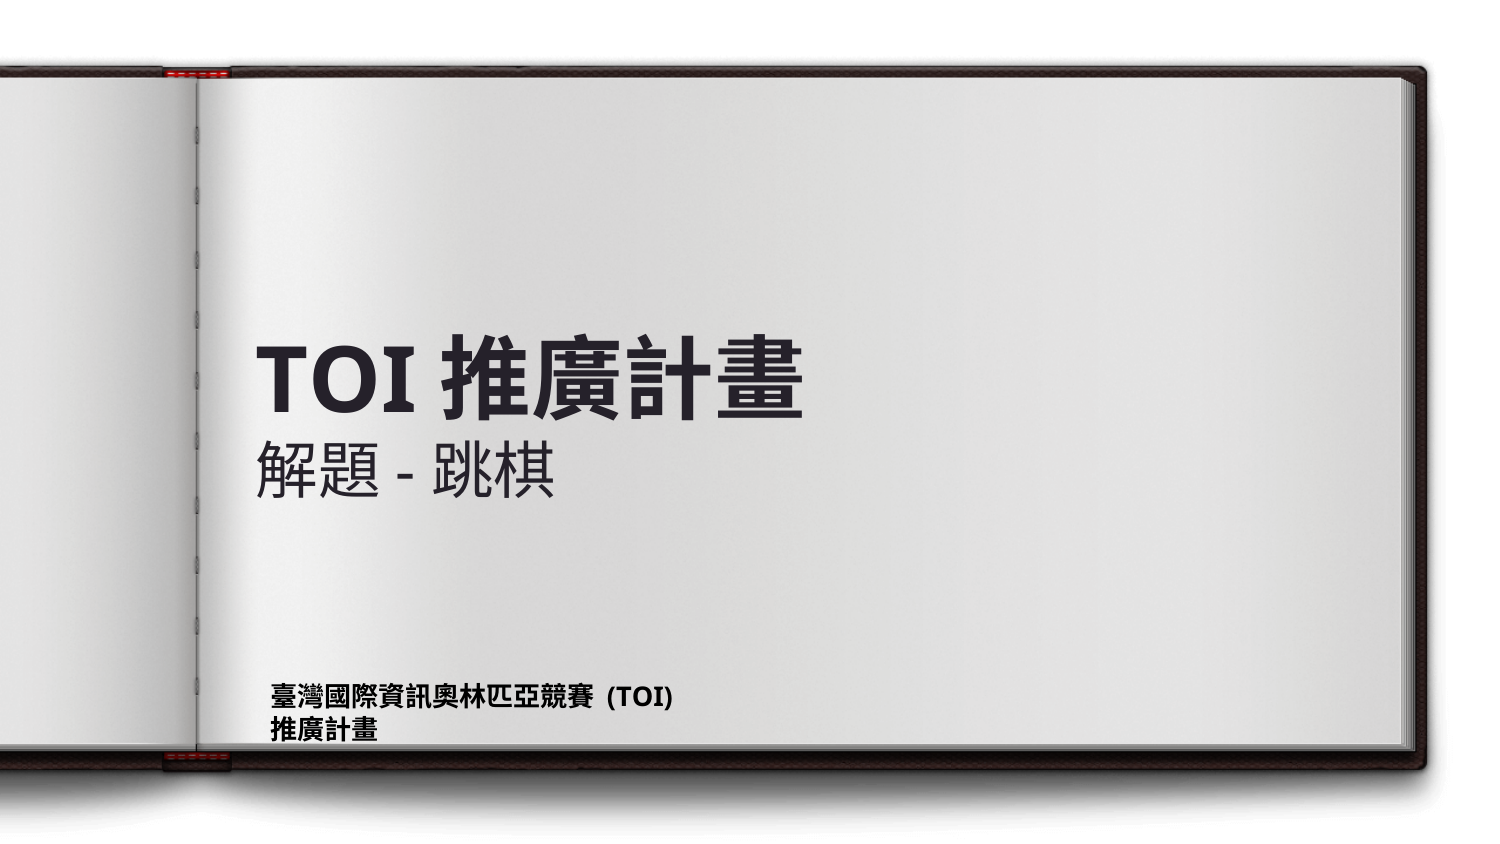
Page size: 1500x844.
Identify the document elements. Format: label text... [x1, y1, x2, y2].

text_box TOI推廣計畫 解題-跳棋 [240, 262, 894, 565]
